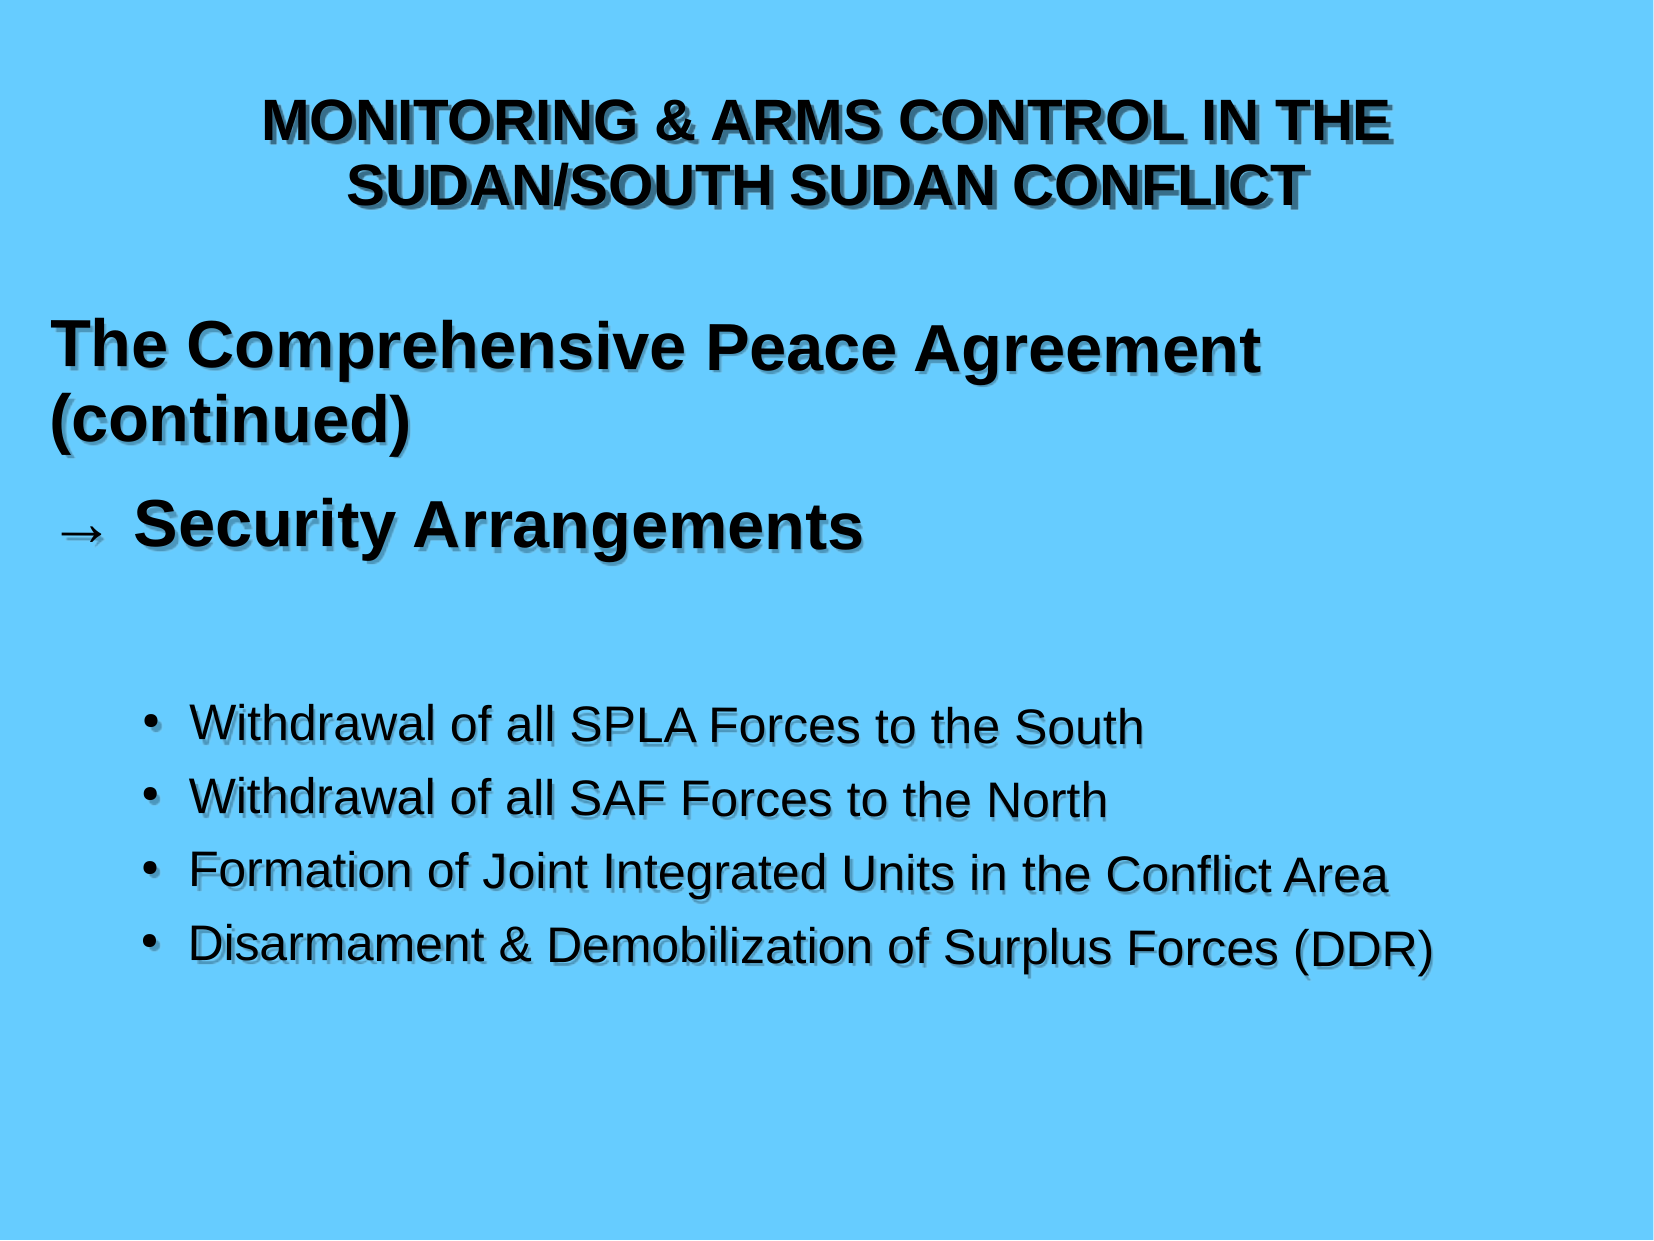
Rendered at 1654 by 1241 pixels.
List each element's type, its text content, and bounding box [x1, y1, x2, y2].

title MONITORING & ARMS CONTROL IN THE SUDAN/SOUTH SUDAN CONFLICT [82, 49, 1571, 257]
list The Comprehensive Peace Agreement (continued) → Security Arrangements Withdrawal of all SPLA Forces to the South Withdrawal of all SAF Forces to the North Formation of Joint Integrated Units in the Conflict Area Disarmament & Demobilization of Surplus Forces (DDR) [0, 305, 1641, 1241]
